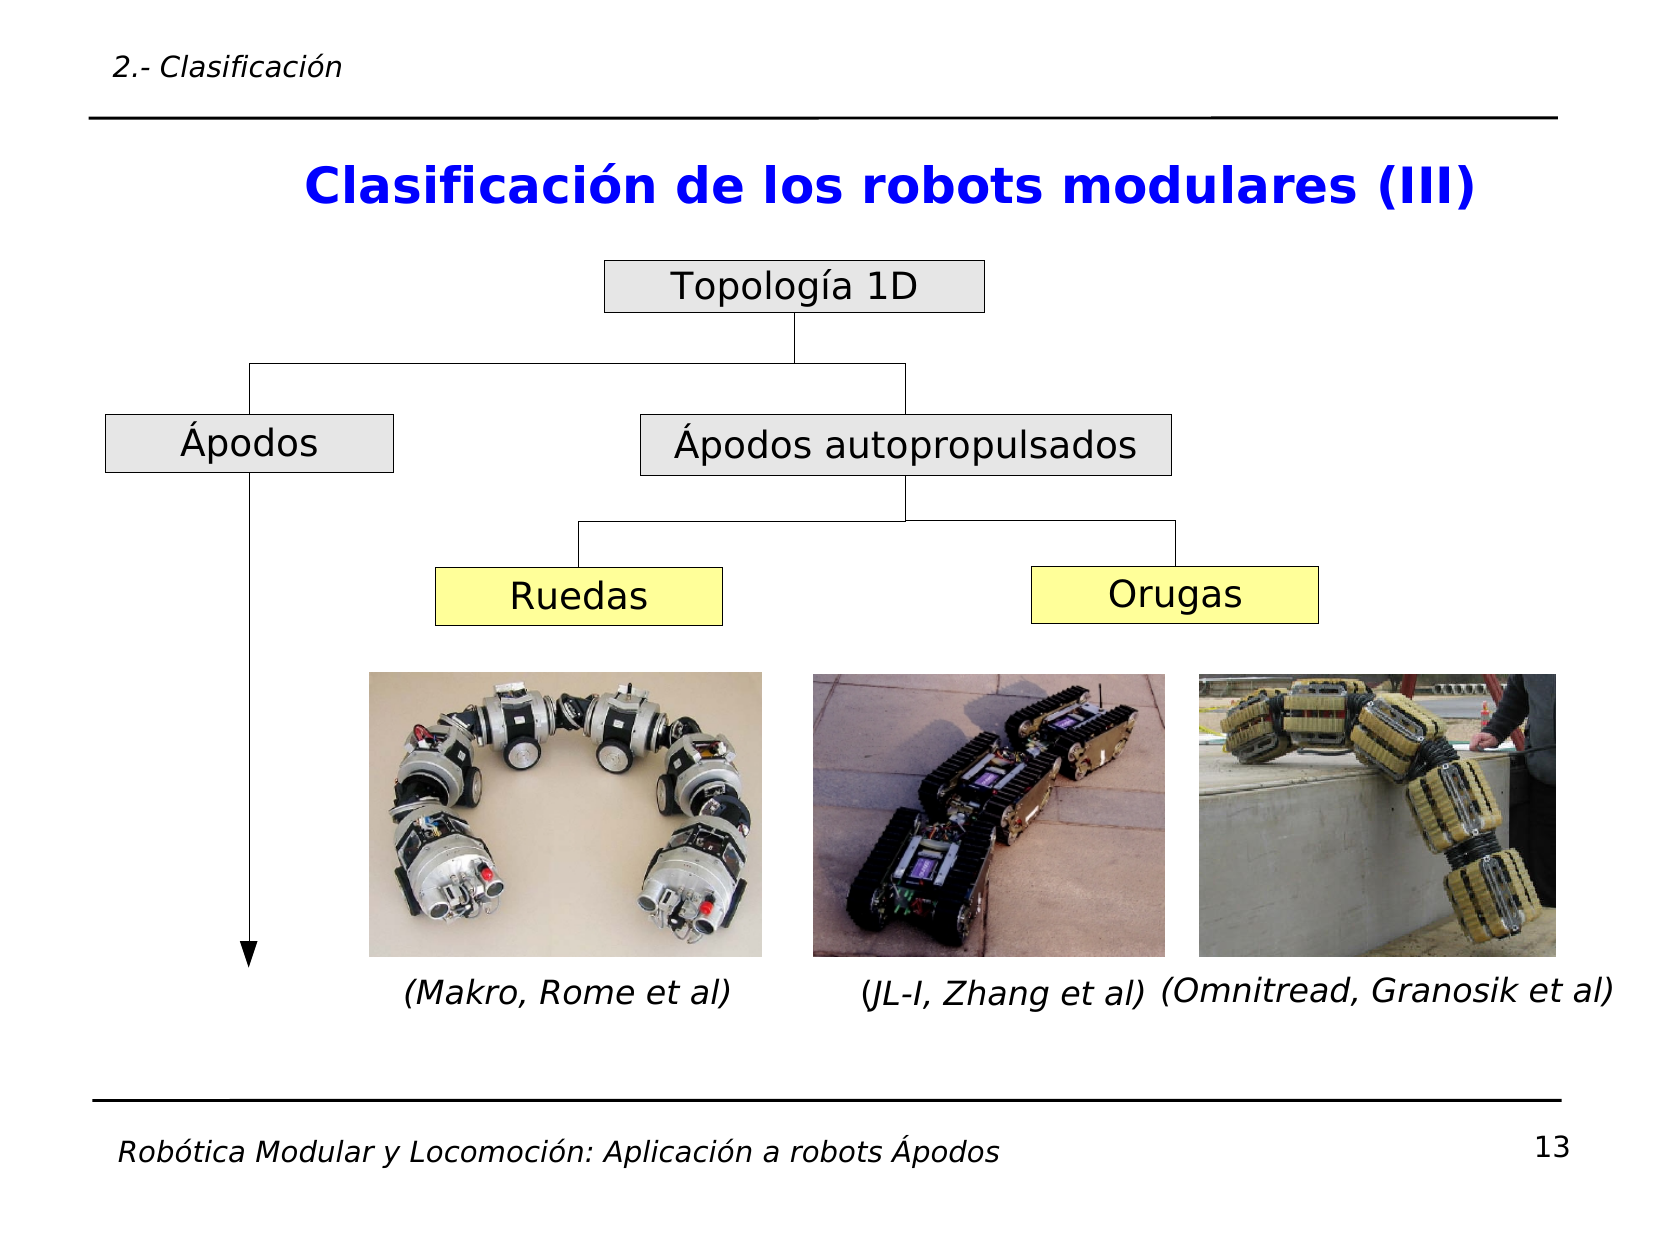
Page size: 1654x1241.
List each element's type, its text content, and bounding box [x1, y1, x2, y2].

text_box Robótica Modular y Locomoción: Aplicación a robots Ápodos [103, 1127, 1017, 1177]
text_box (Omnitread, Granosik et al) [1145, 964, 1622, 1018]
text_box (Makro, Rome et al) [388, 966, 741, 1020]
picture [1199, 674, 1556, 957]
picture [369, 672, 762, 957]
text_box 2.- Clasificación [97, 42, 359, 93]
text_box Ápodos [105, 414, 394, 473]
text_box Orugas [1031, 566, 1319, 624]
text_box Ruedas [435, 567, 723, 626]
text_box Topología 1D [604, 260, 985, 313]
text_box Ápodos autopropulsados [640, 414, 1172, 476]
picture [813, 674, 1165, 957]
text_box Clasificación de los robots modulares (III) [289, 149, 1470, 223]
text_box (JL-I, Zhang et al) [845, 967, 1157, 1022]
